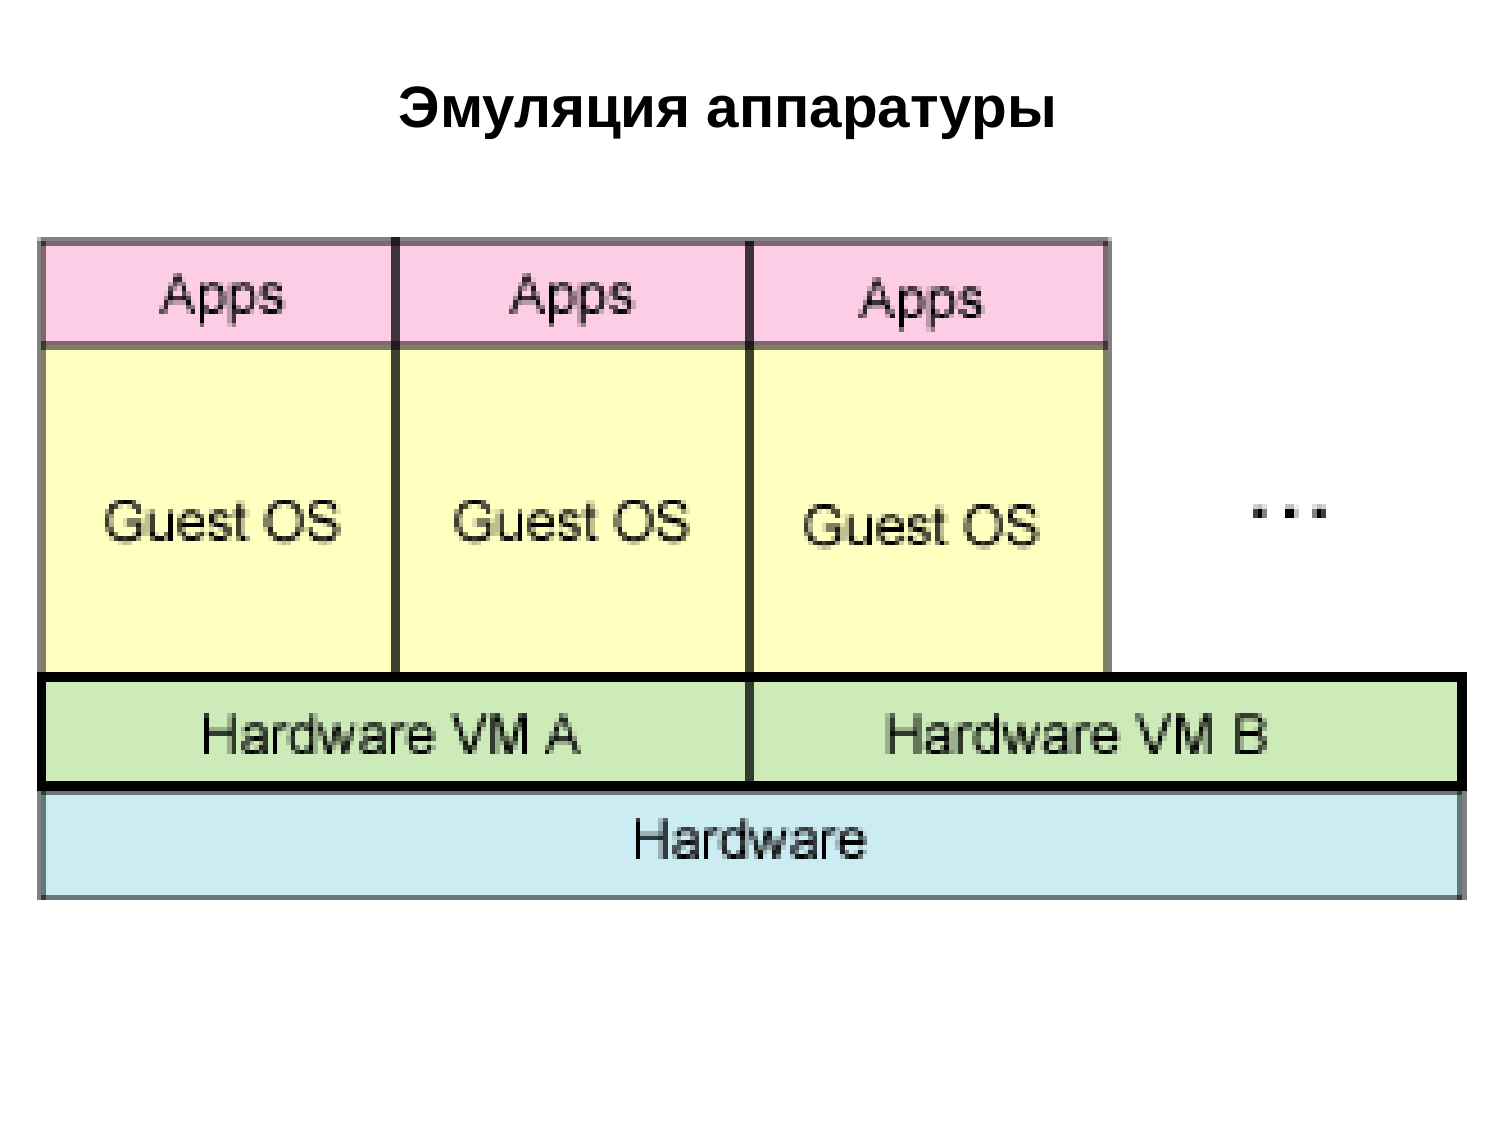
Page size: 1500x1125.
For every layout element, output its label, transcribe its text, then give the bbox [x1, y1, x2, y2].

text_box Эмуляция аппаратуры [383, 67, 1152, 148]
picture [37, 237, 1467, 901]
